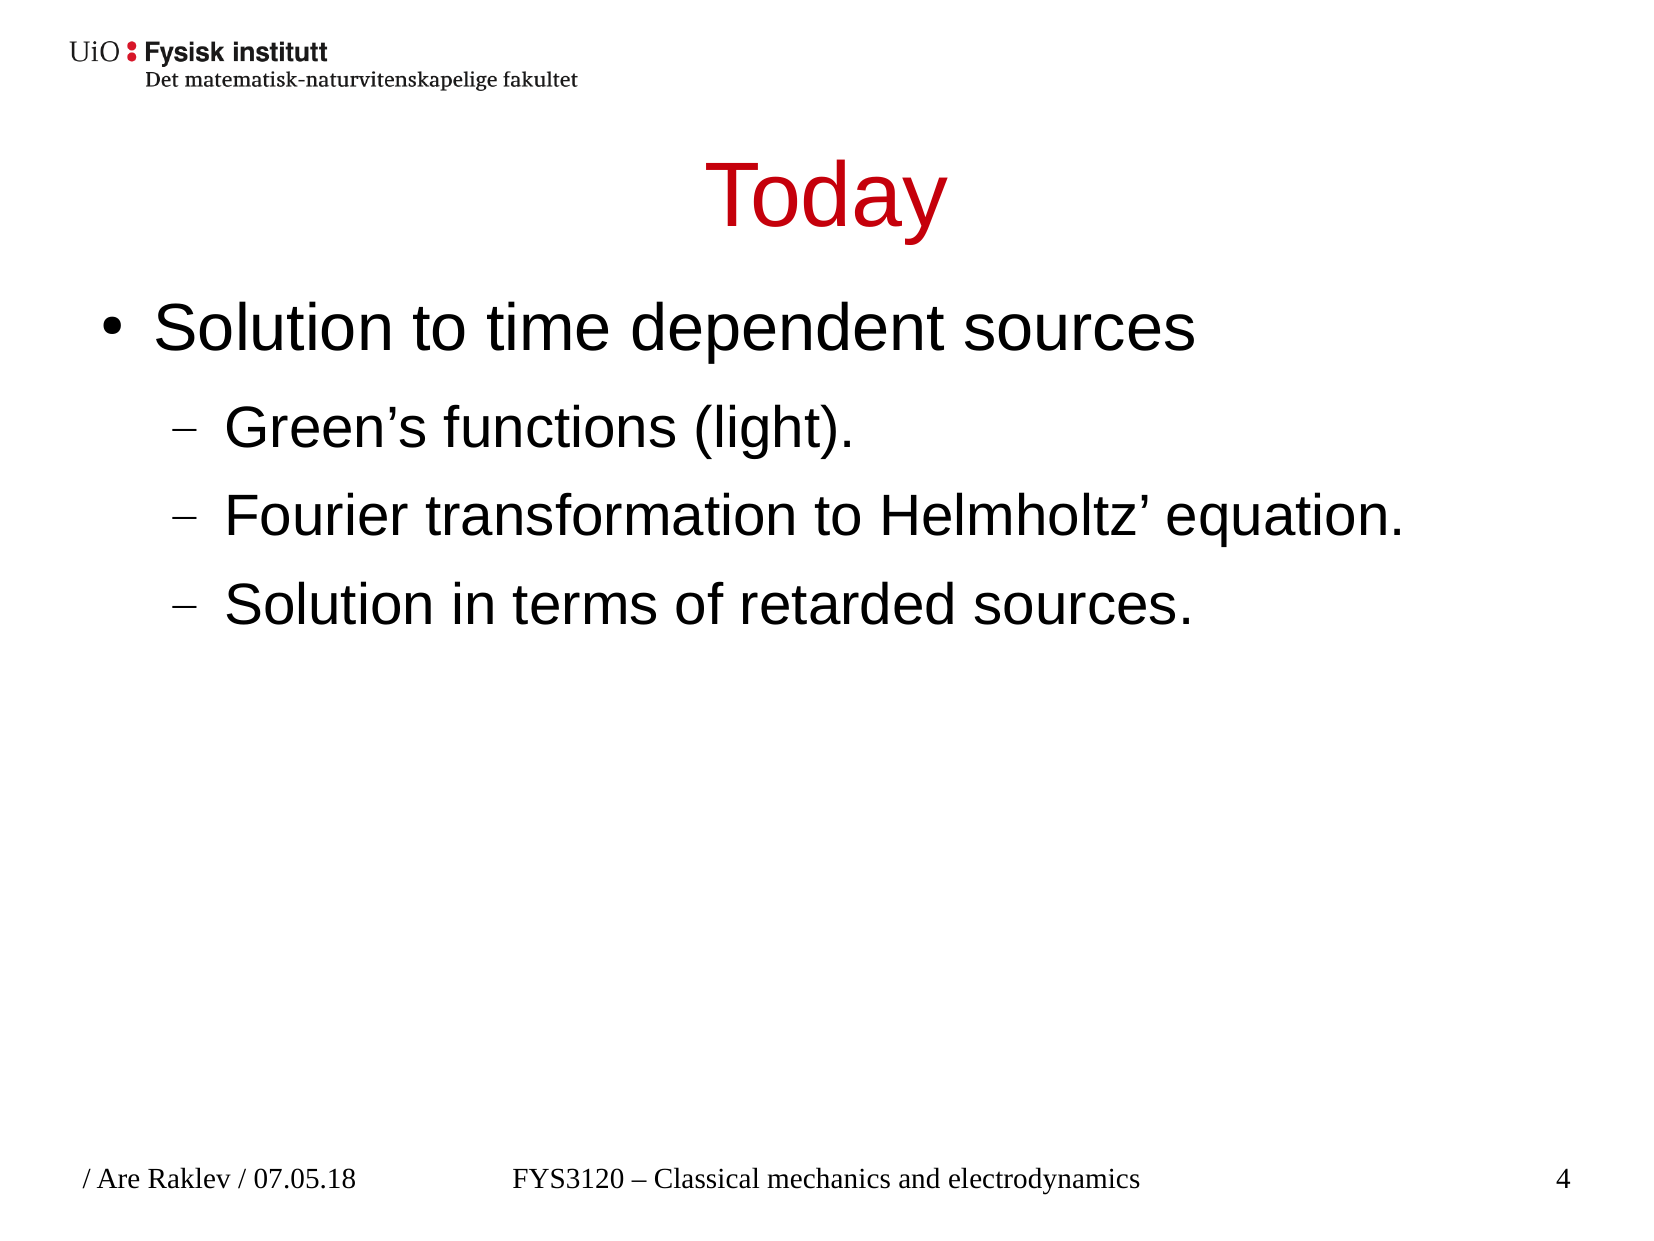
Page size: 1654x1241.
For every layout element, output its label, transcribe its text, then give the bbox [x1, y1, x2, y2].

picture [68, 37, 581, 93]
title Today [82, 90, 1571, 290]
list Solution to time dependent sources Green’s functions (light). Fourier transformation to Helmholtz’ equation. Solution in terms of retarded sources. [82, 290, 1571, 1146]
